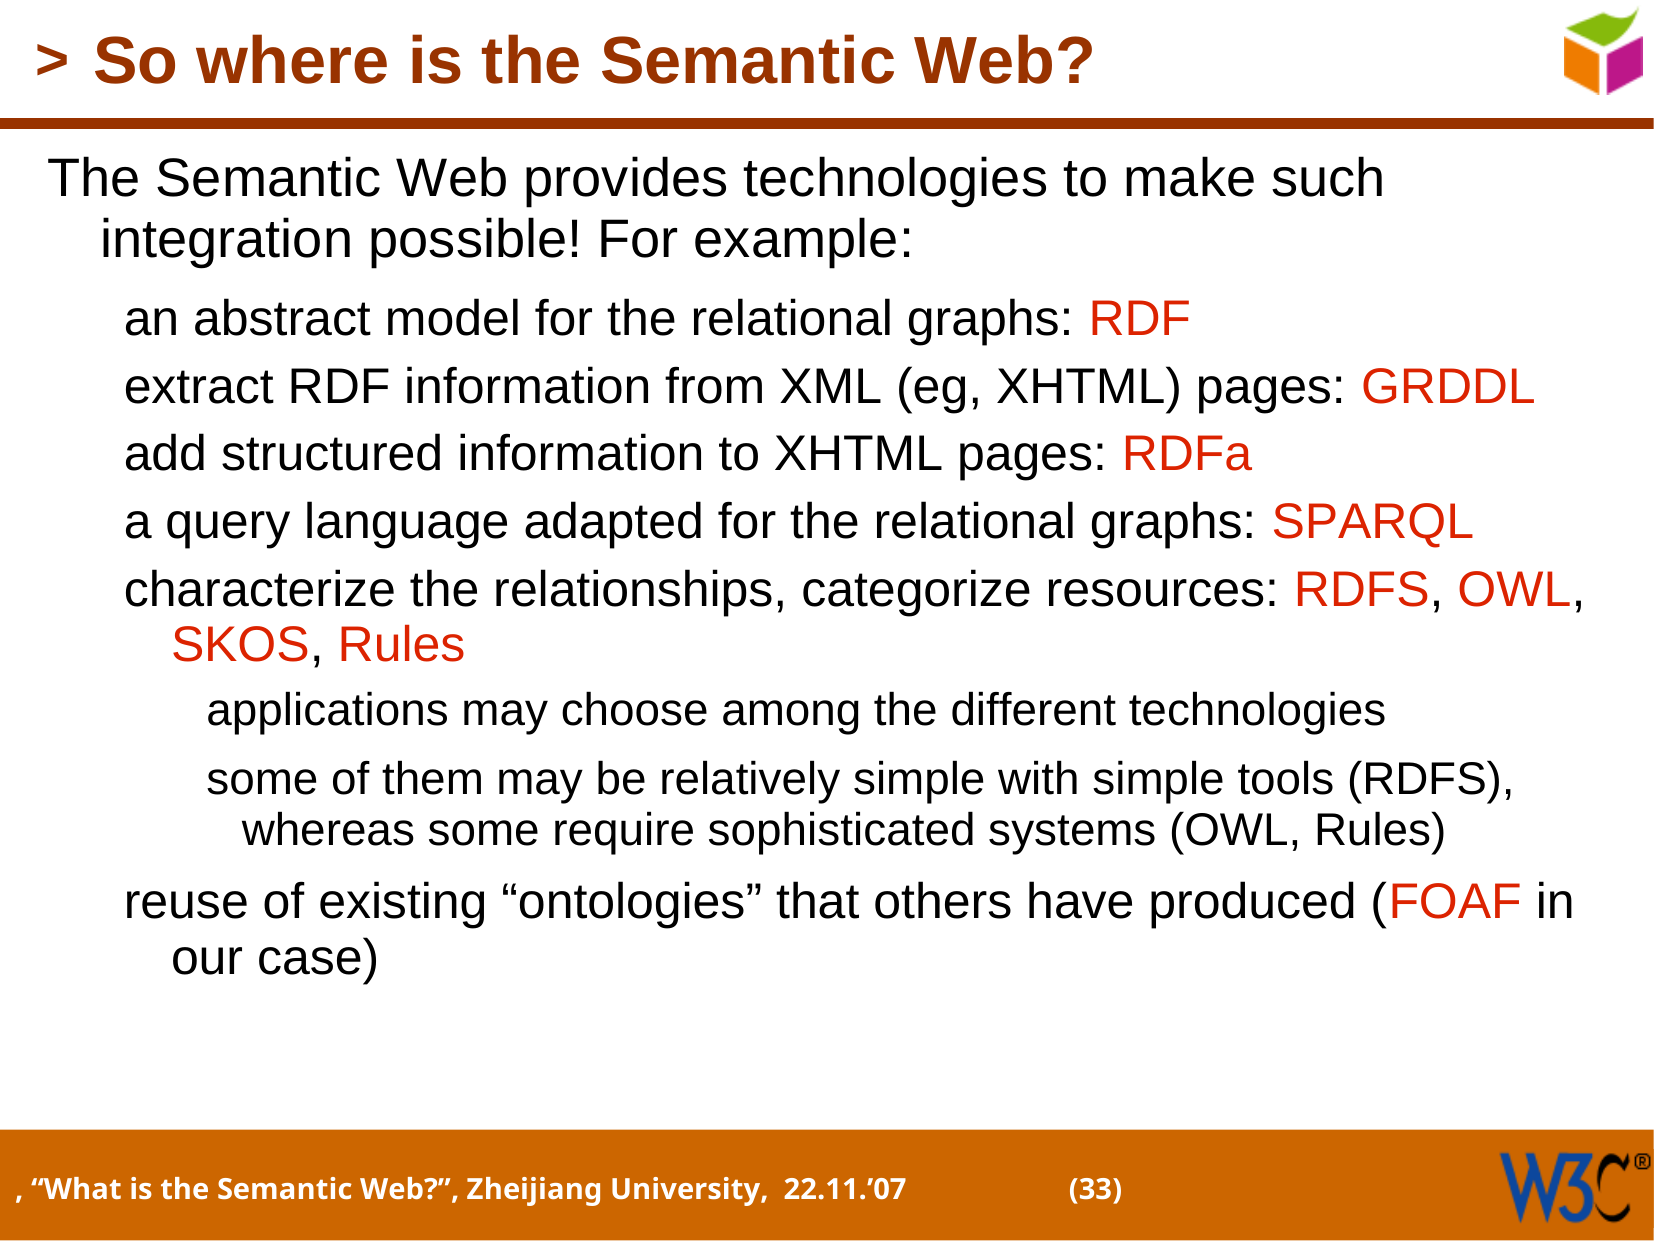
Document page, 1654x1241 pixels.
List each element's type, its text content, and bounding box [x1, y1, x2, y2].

picture [1495, 1149, 1654, 1228]
title So where is the Semantic Web? [93, 7, 1493, 111]
list The Semantic Web provides technologies to make such integration possible! For example: an abstract model for the relational graphs: RDF extract RDF information from XML (eg, XHTML) pages: GRDDL add structured information to XHTML pages: RDFa a query language adapted for the relational graphs: SPARQL characterize the relationships, categorize resources: RDFS, OWL, SKOS, Rules applications may choose among the different technologies some of them may be relatively simple with simple tools (RDFS), whereas some require sophisticated systems (OWL, Rules) reuse of existing “ontologies” that others have produced (FOAF in our case) [29, 147, 1624, 1119]
picture [1564, 5, 1643, 95]
